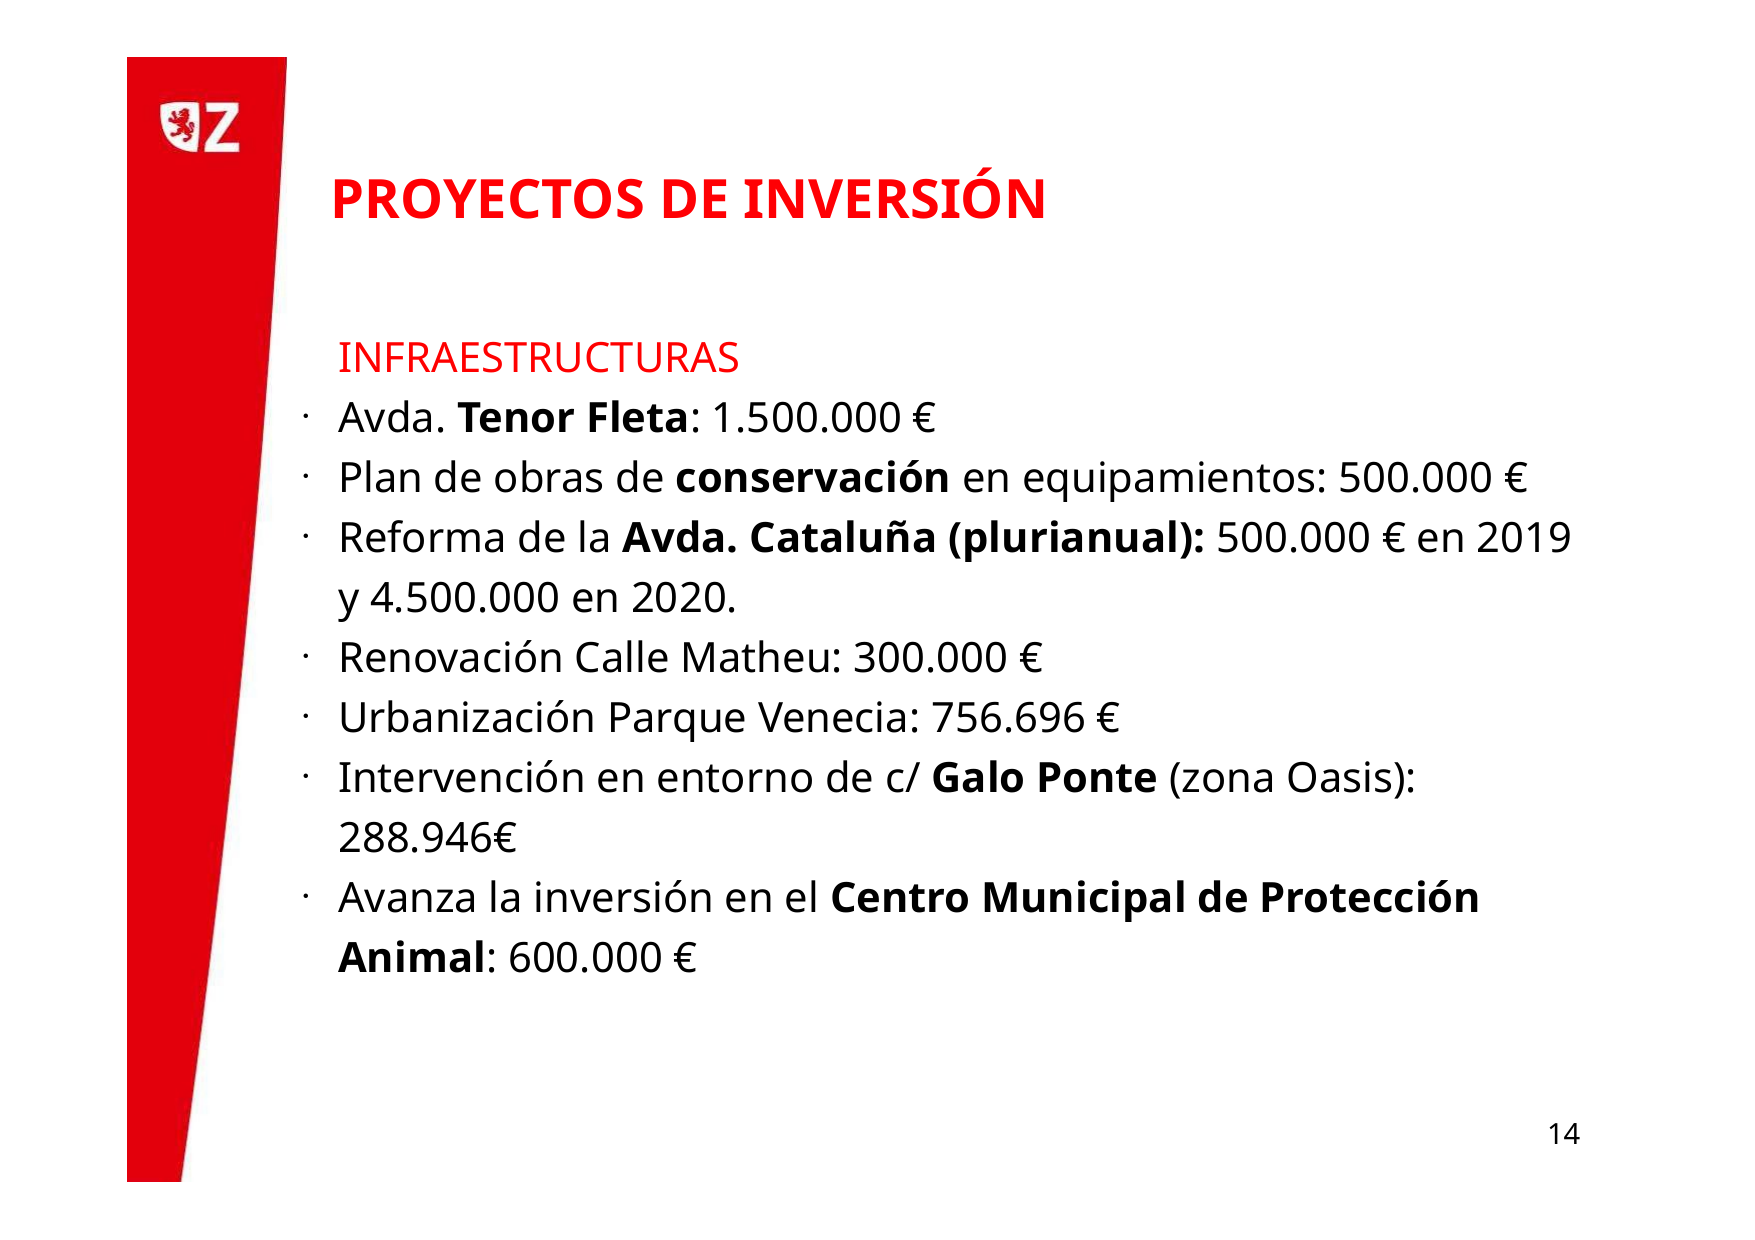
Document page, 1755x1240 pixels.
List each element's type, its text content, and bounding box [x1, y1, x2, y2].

text_box <número> [1547, 1112, 1617, 1151]
text_box INFRAESTRUCTURAS Avda. Tenor Fleta: 1.500.000 € Plan de obras de conservación en equipamientos: 500.000 € Reforma de la Avda. Cataluña (plurianual): 500.000 € en 2019 y 4.500.000 en 2020. Renovación Calle Matheu: 300.000 € Urbanización Parque Venecia: 756.696 € Intervención en entorno de c/ Galo Ponte (zona Oasis): 288.946€ Avanza la inversión en el Centro Municipal de Protección Animal: 600.000 € [302, 318, 1577, 1072]
picture [127, 57, 288, 1182]
text_box PROYECTOS DE INVERSIÓN [330, 162, 1527, 318]
